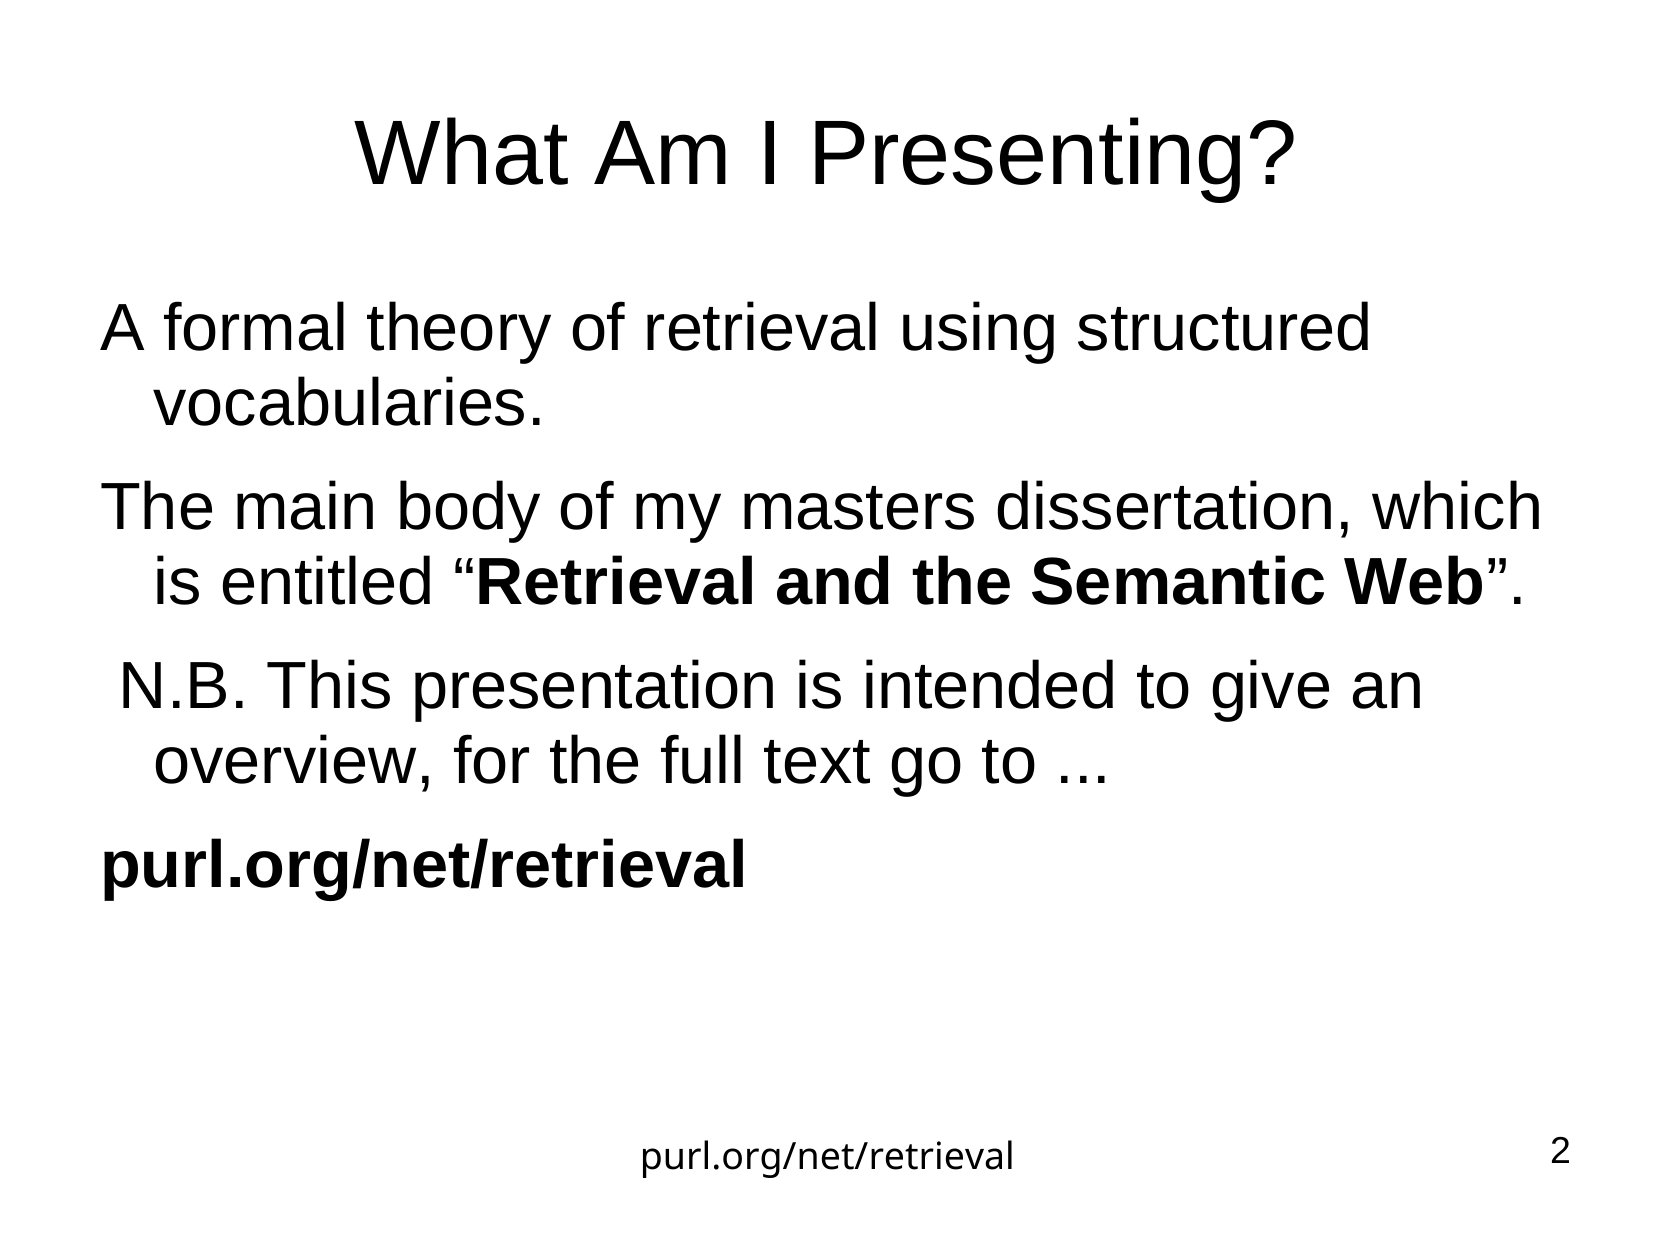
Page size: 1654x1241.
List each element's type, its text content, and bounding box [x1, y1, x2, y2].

title What Am I Presenting? [82, 49, 1571, 257]
list A formal theory of retrieval using structured vocabularies. The main body of my masters dissertation, which is entitled “Retrieval and the Semantic Web”. N.B. This presentation is intended to give an overview, for the full text go to ... purl.org/net/retrieval [82, 290, 1571, 1109]
